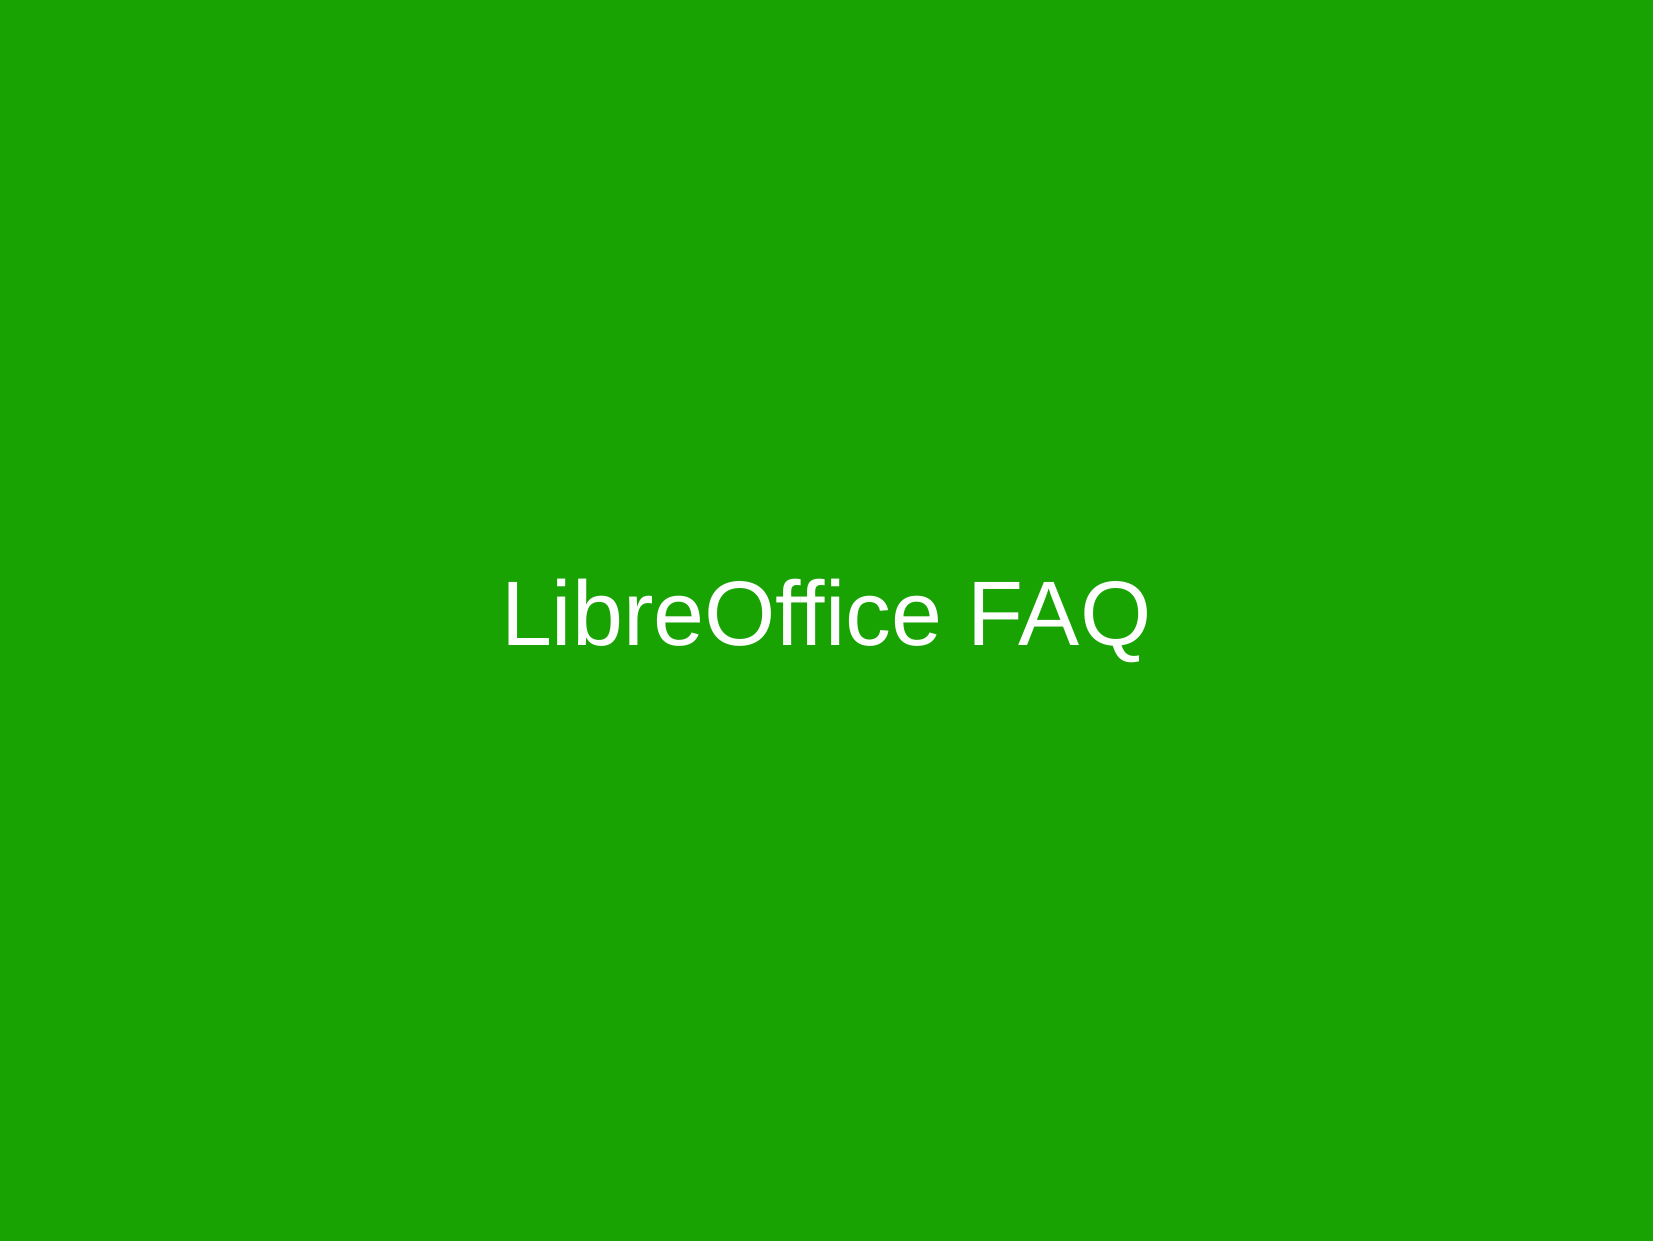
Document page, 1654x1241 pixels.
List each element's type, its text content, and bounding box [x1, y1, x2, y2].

title LibreOffice FAQ [82, 510, 1571, 718]
